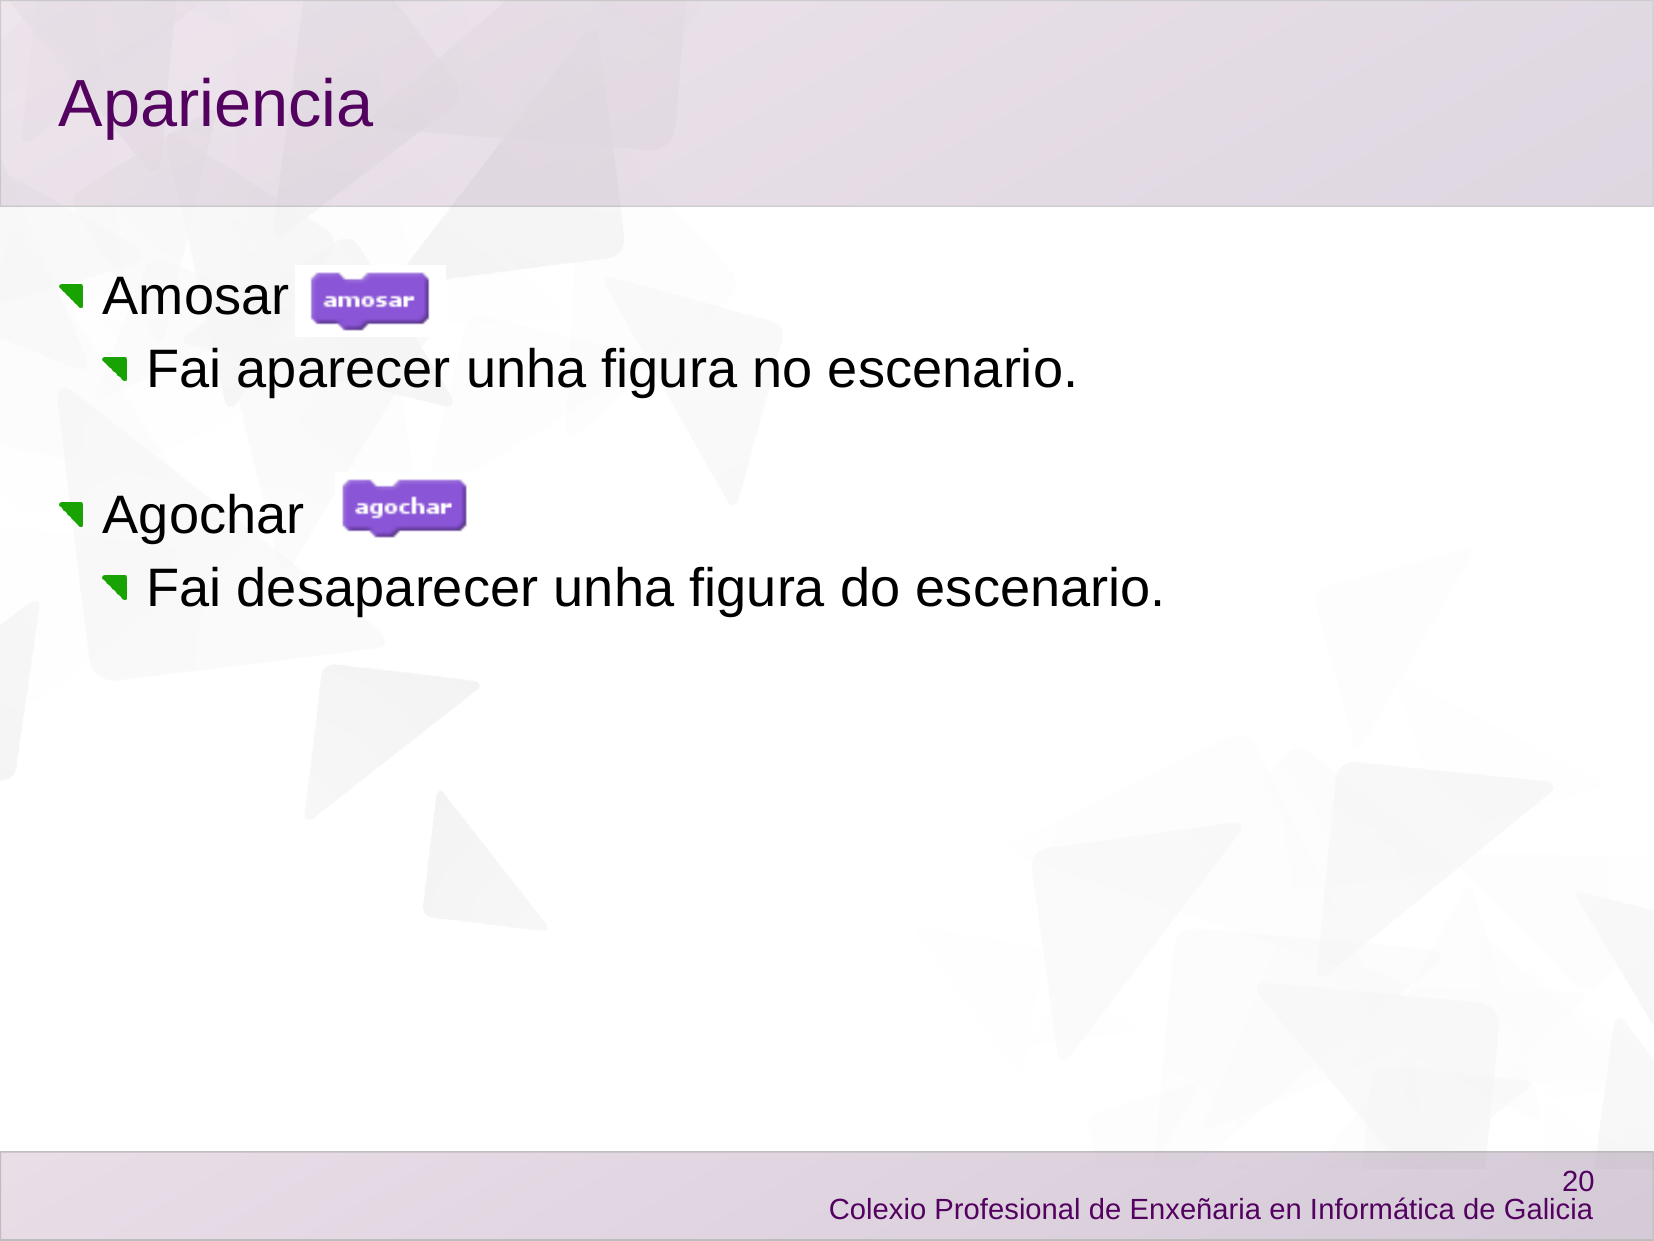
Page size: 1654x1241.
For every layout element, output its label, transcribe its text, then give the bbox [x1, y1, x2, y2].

list Amosar Fai aparecer unha figura no escenario. Agochar Fai desaparecer unha figura do escenario. [59, 265, 1595, 986]
title Apariencia [59, 29, 1595, 178]
picture [0, 0, 783, 931]
picture [335, 472, 473, 544]
picture [915, 548, 1654, 1169]
